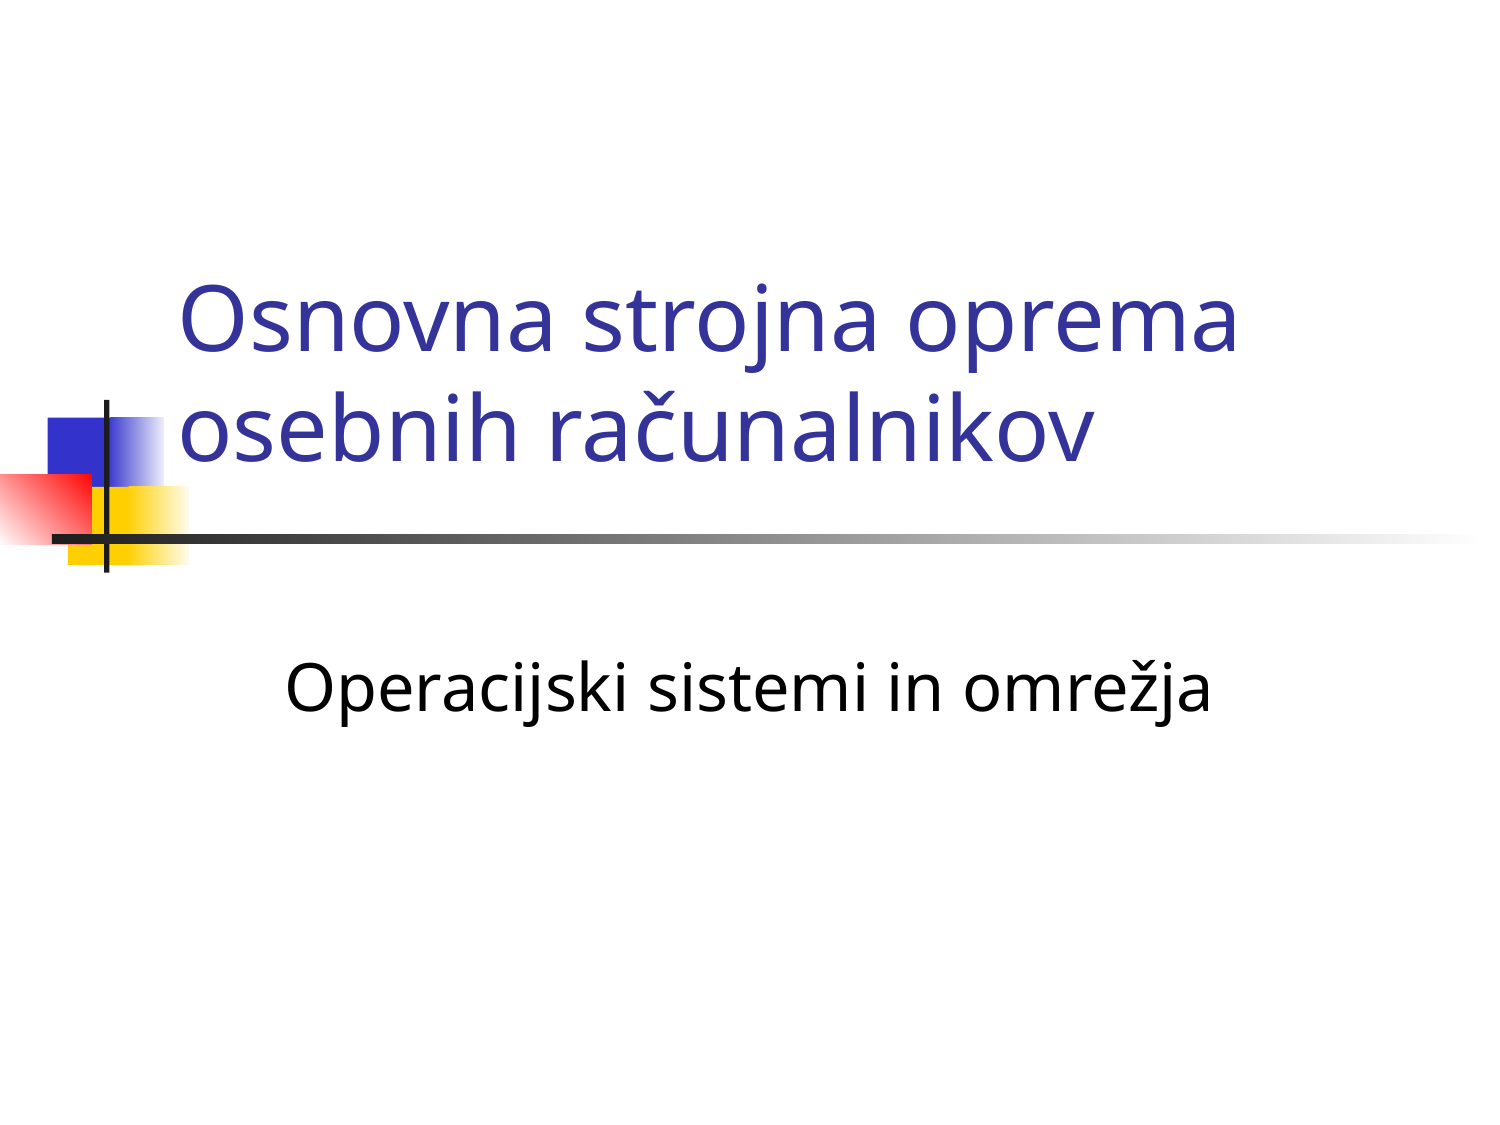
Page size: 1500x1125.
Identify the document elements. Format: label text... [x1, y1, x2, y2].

title Osnovna strojna oprema osebnih računalnikov [162, 299, 1438, 488]
subtitle Operacijski sistemi in omrežja [225, 637, 1275, 925]
